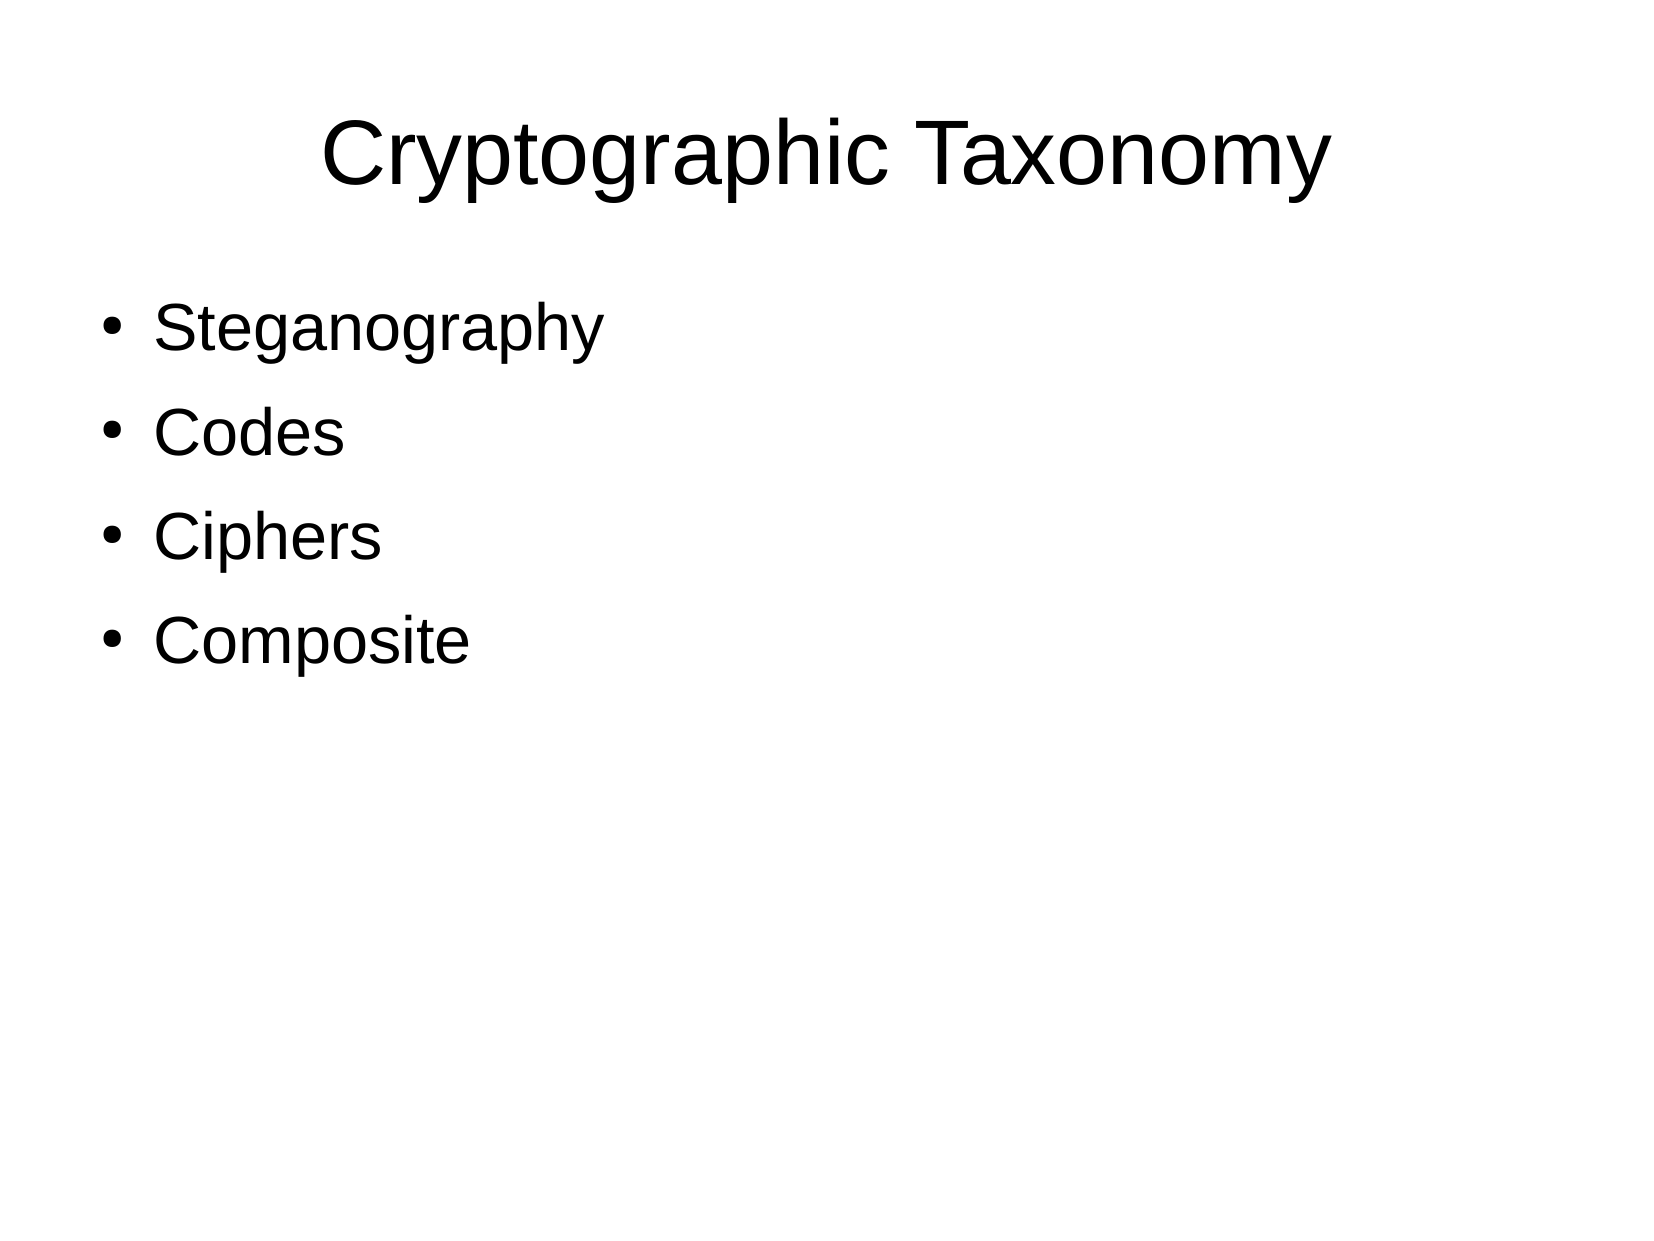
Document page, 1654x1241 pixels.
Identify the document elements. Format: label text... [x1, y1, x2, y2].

title Cryptographic Taxonomy [82, 49, 1571, 257]
list Steganography Codes Ciphers Composite [82, 290, 1571, 1010]
